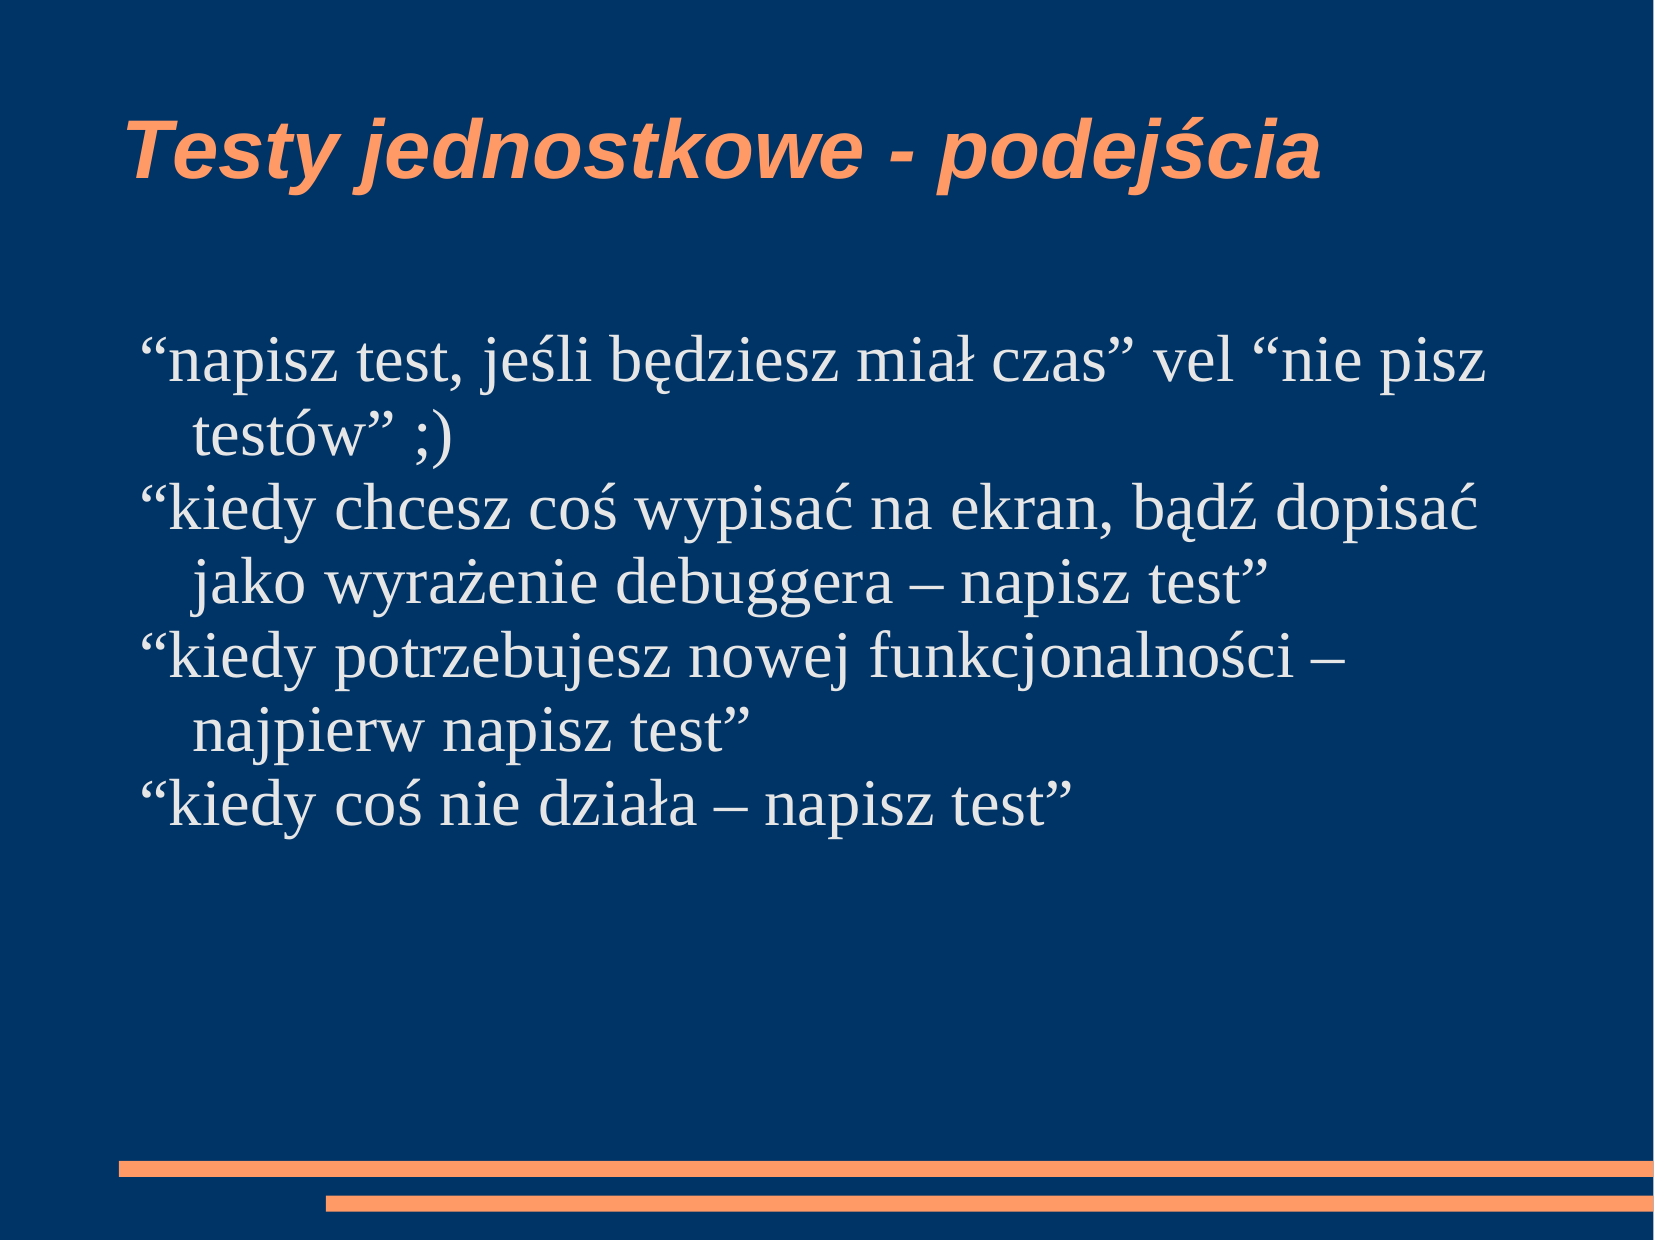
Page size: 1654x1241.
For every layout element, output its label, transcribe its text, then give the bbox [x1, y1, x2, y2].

title Testy jednostkowe - podejścia [121, 53, 1534, 247]
list “napisz test, jeśli będziesz miał czas” vel “nie pisz testów” ;) “kiedy chcesz coś wypisać na ekran, bądź dopisać jako wyrażenie debuggera – napisz test” “kiedy potrzebujesz nowej funkcjonalności – najpierw napisz test” “kiedy coś nie działa – napisz test” [121, 322, 1561, 1118]
